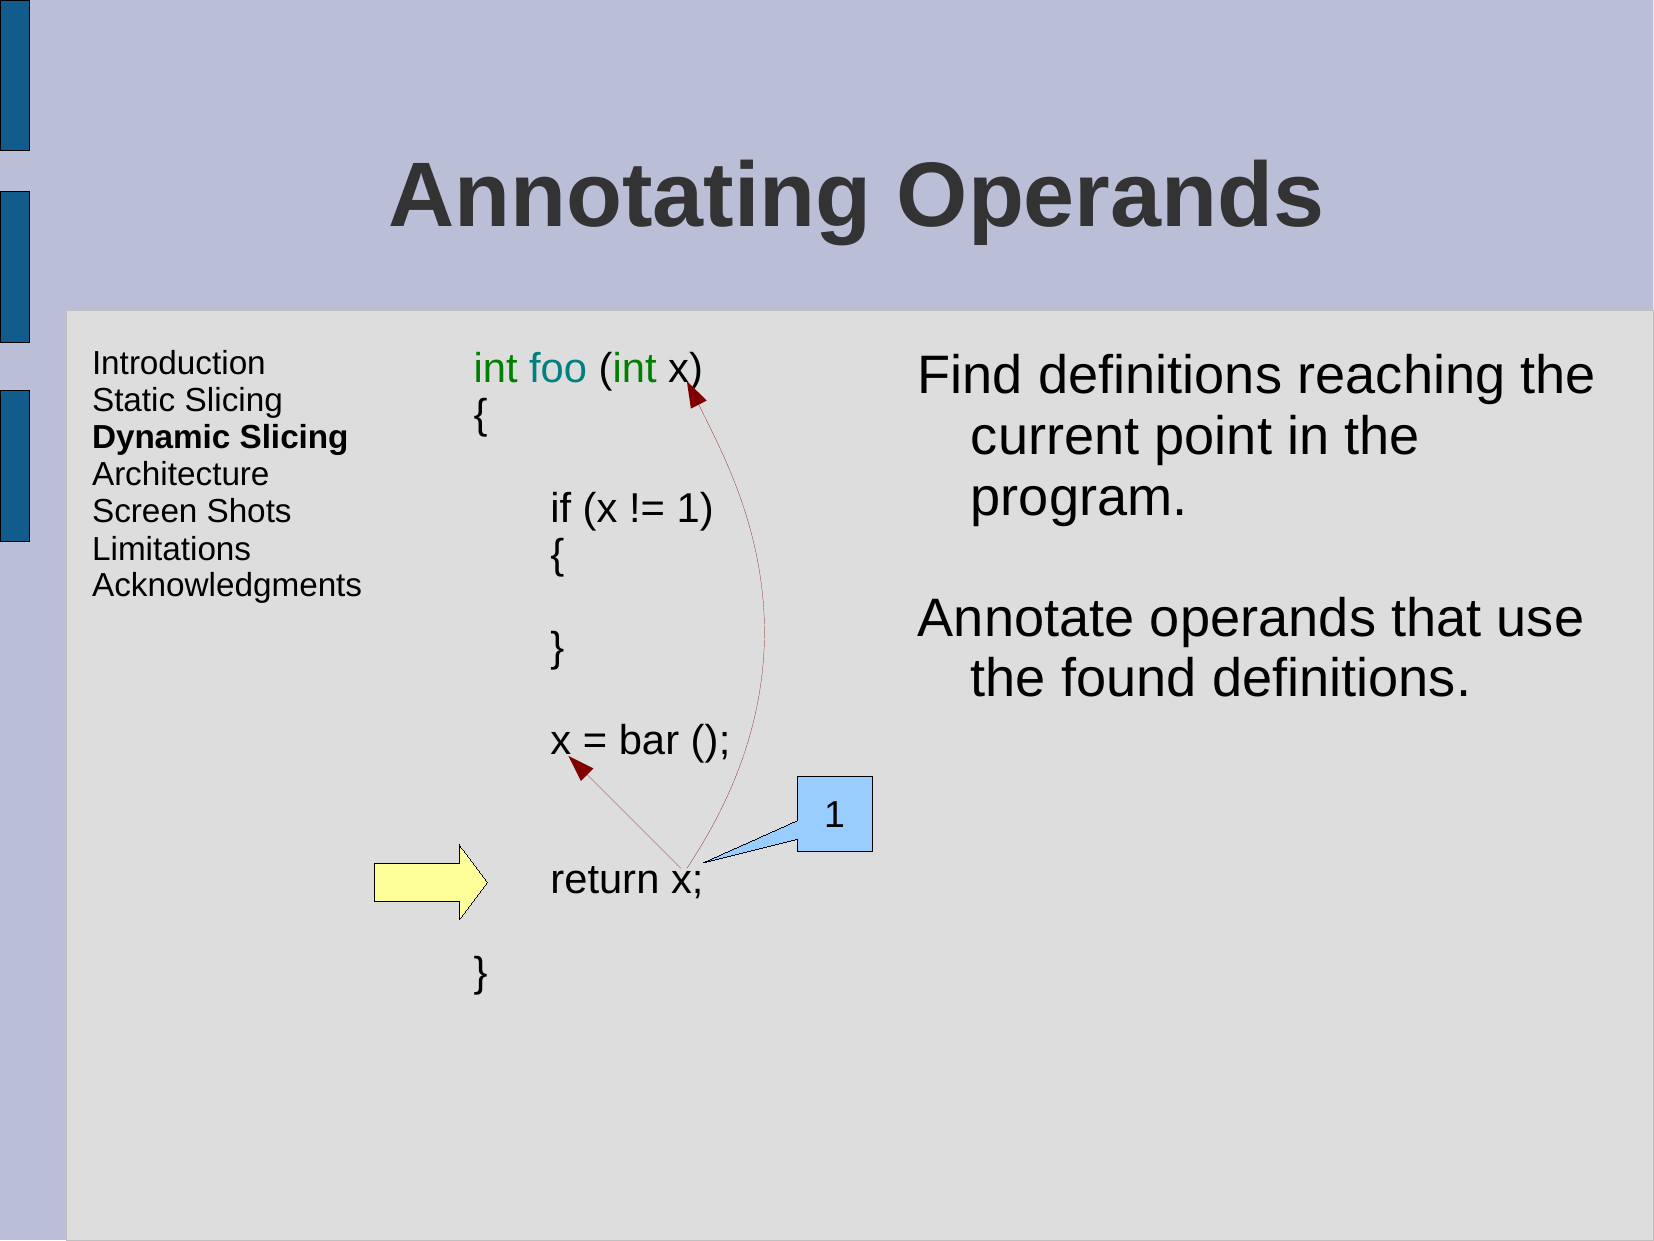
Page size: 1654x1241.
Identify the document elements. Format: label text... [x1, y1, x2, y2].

list int foo (int x) { if (x != 1) { } x = bar (); return x; } [455, 344, 831, 996]
list Introduction Static Slicing Dynamic Slicing Architecture Screen Shots Limitations Acknowledgments [74, 344, 366, 1127]
text_box 1 [703, 776, 873, 863]
text_box [374, 844, 488, 920]
list Find definitions reaching the current point in the program. Annotate operands that use the found definitions. [900, 344, 1613, 709]
title Annotating Operands [121, 91, 1534, 299]
